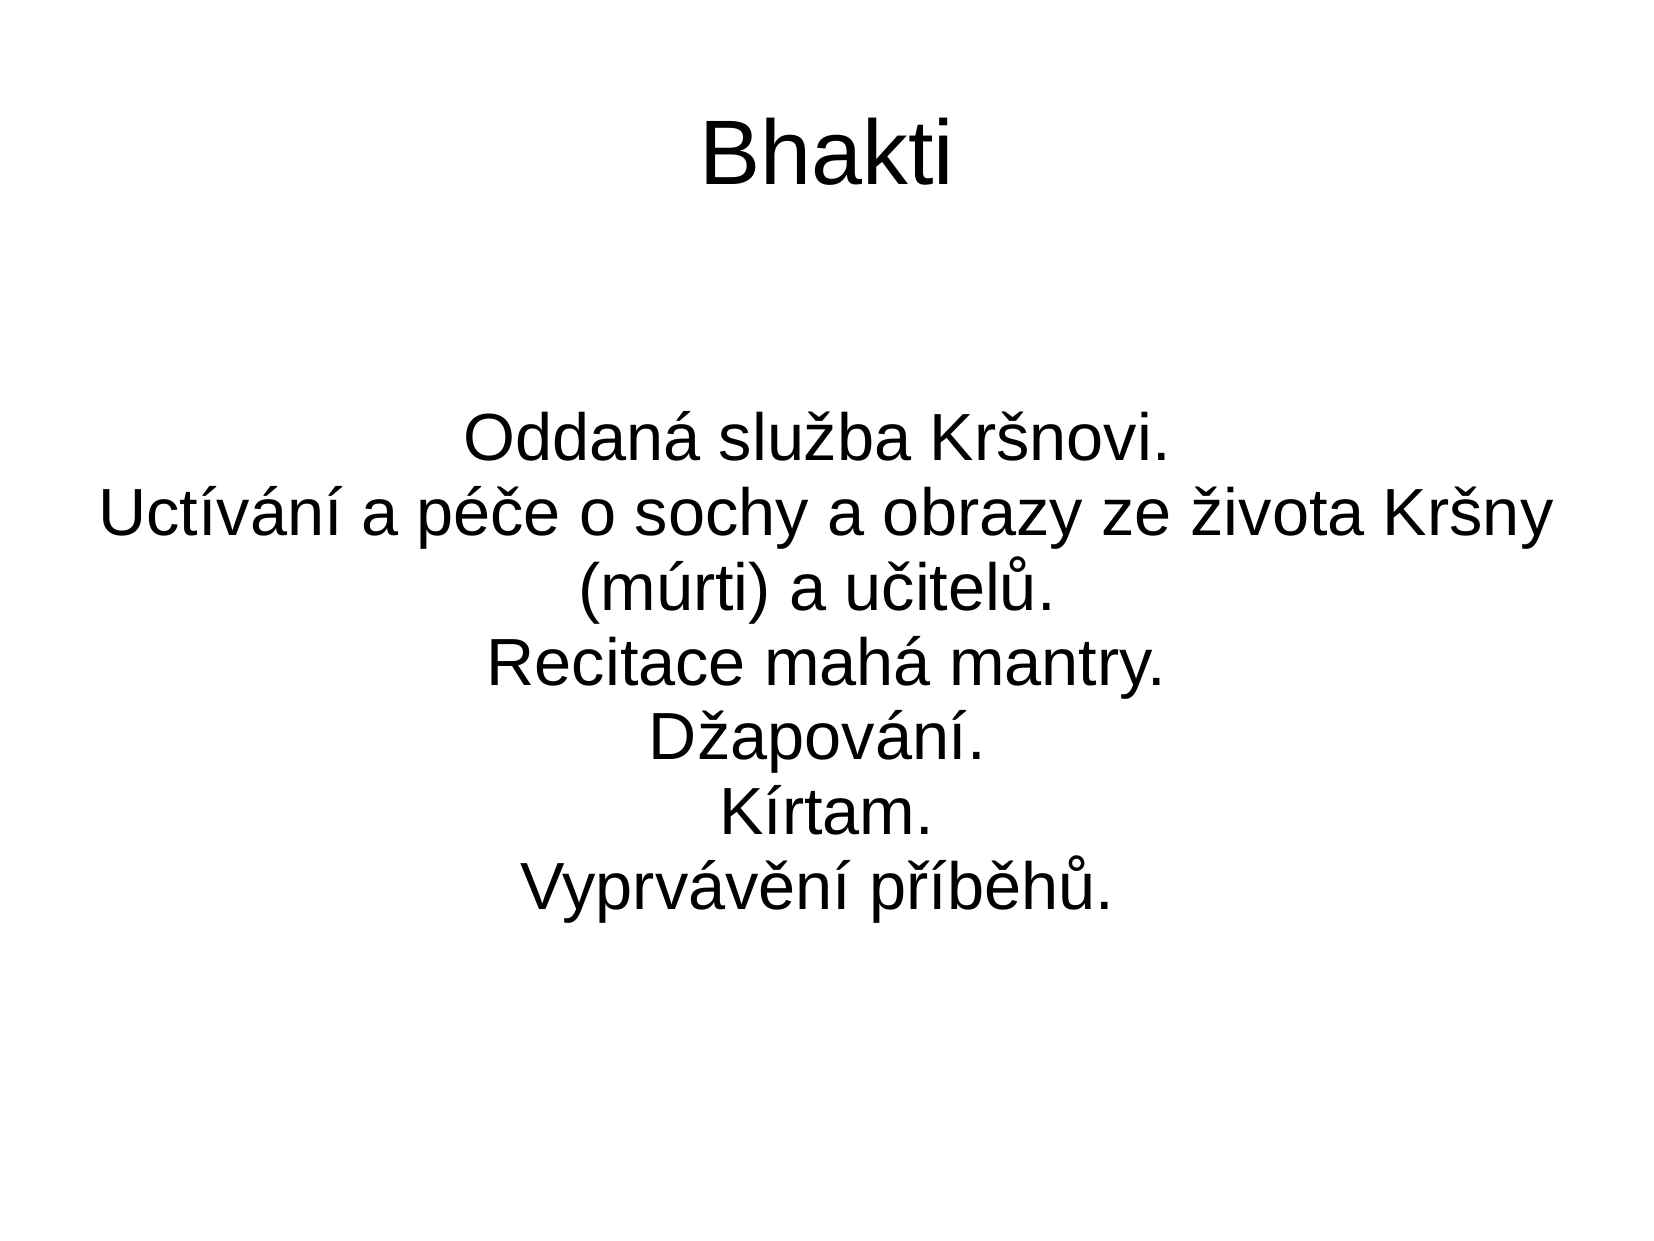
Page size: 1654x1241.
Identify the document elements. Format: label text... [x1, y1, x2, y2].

subtitle Oddaná služba Kršnovi. Uctívání a péče o sochy a obrazy ze života Kršny (múrti) a učitelů. Recitace mahá mantry. Džapování. Kírtam. Vyprvávění příběhů. [82, 290, 1571, 1109]
title Bhakti [82, 49, 1571, 257]
